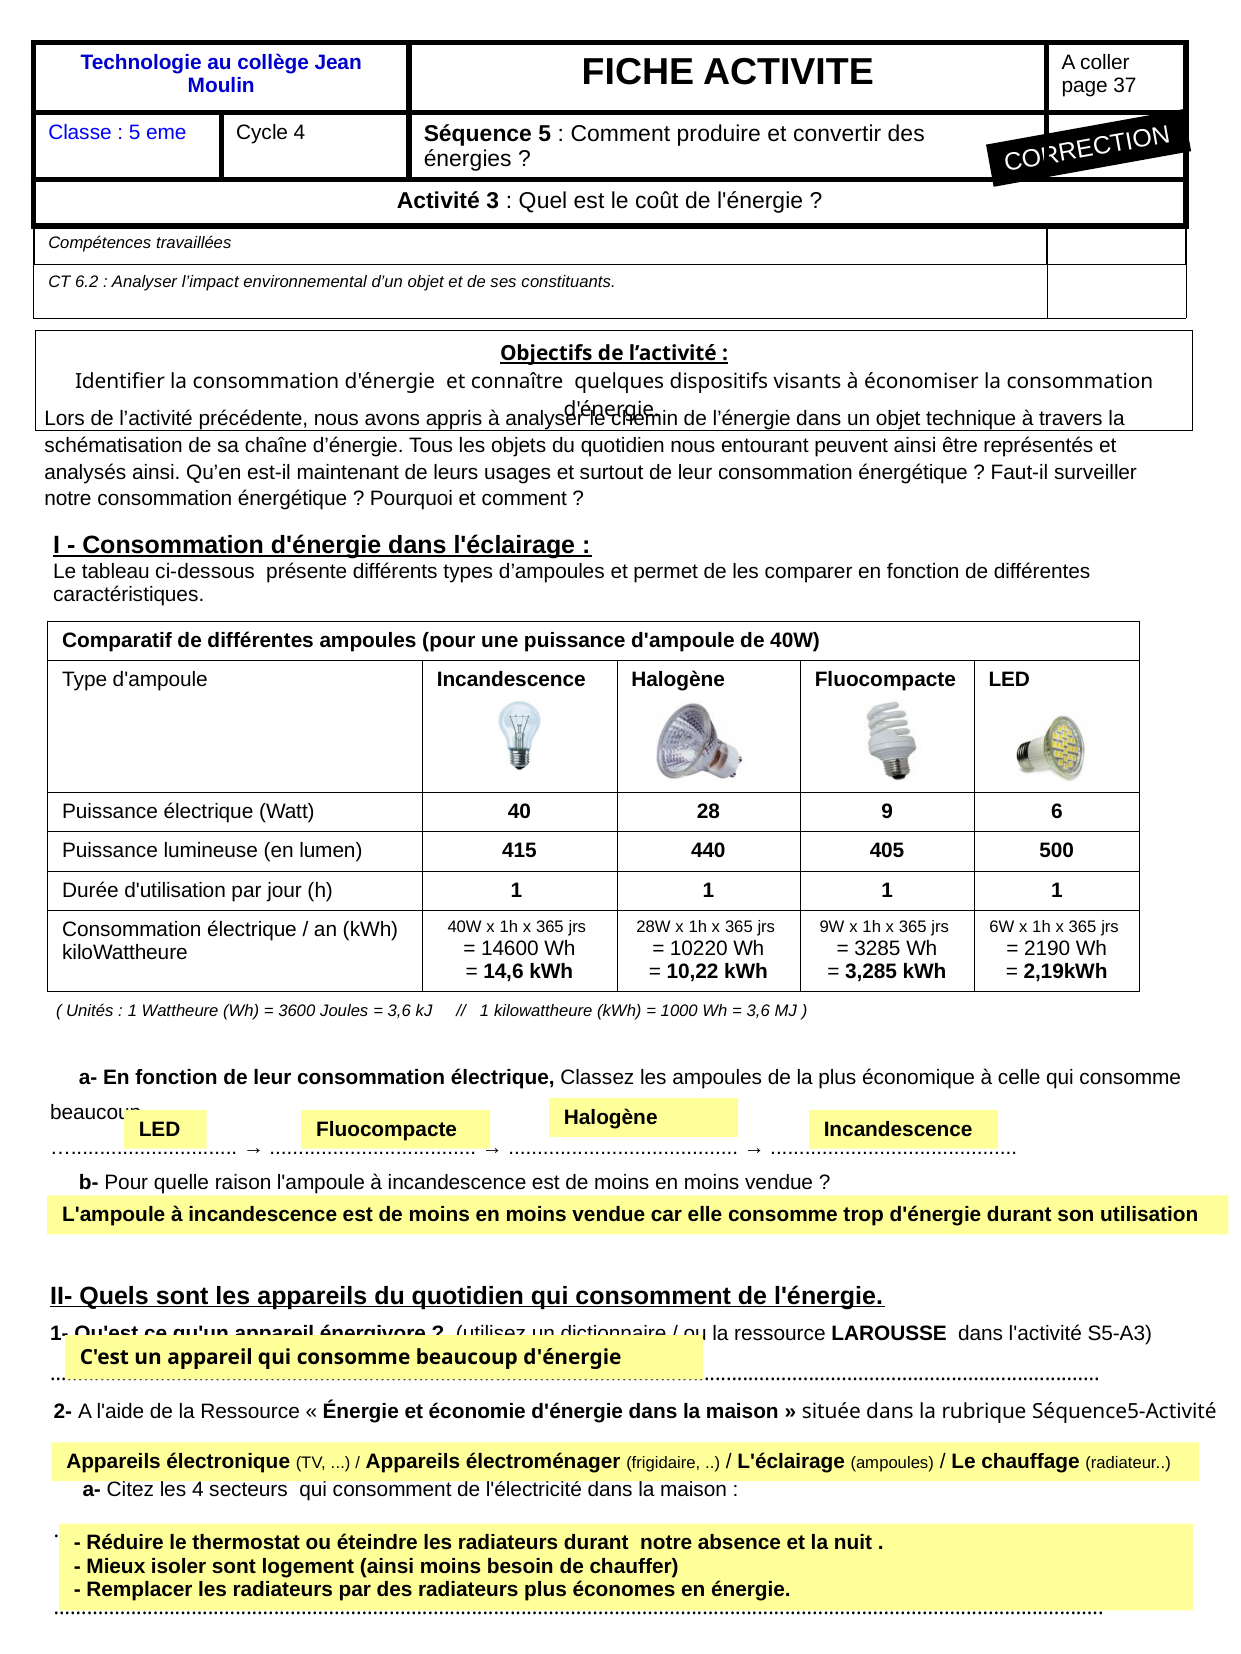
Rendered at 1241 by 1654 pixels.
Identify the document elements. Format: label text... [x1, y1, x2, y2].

table_cell LED [975, 661, 1139, 792]
table_cell 1 [618, 872, 800, 910]
text_box Objectifs de l’activité : Identifier la consommation d'énergie et connaître quelques dispositifs visants à économiser la consommation d'énergie. [35, 330, 1193, 393]
text_box a- En fonction de leur consommation électrique, Classez les ampoules de la plus économique à celle qui consomme beaucoup. …............................. → .................................... → ........................................ → ........................................... b- Pour quelle raison l'ampoule à incandescence est de moins en moins vendue ? …............................................................................................................................................................................................. [35, 1046, 1211, 1248]
table_cell Cycle 4 [224, 115, 406, 177]
picture [652, 699, 746, 782]
table_cell 9W x 1h x 365 jrs = 3285 Wh = 3,285 kWh [801, 911, 974, 991]
table_header A coller page 37 [1049, 45, 1183, 110]
picture [862, 699, 922, 782]
table_cell Puissance lumineuse (en lumen) [48, 832, 422, 871]
table_cell 28W x 1h x 365 jrs = 10220 Wh = 10,22 kWh [618, 911, 800, 991]
table_cell Fluocompacte [801, 661, 974, 792]
table_cell Compétences travaillées [35, 229, 1046, 264]
table_cell 40W x 1h x 365 jrs = 14600 Wh = 14,6 kWh [423, 911, 617, 991]
table_cell Consommation électrique / an (kWh) kiloWattheure [48, 911, 422, 991]
text_box II- Quels sont les appareils du quotidien qui consomment de l'énergie. 1- Qu'est ce qu'un appareil énergivore ? (utilisez un dictionnaire / ou la ressource LAROUSSE dans l'activité S5-A3) ……......................................................................................................................................................................................... [35, 1260, 1229, 1375]
table_cell 405 [801, 832, 974, 871]
table_cell [1049, 115, 1183, 177]
text_box I - Consommation d'énergie dans l'éclairage : Le tableau ci-dessous présente différents types d’ampoules et permet de les comparer en fonction de différentes caractéristiques. [38, 519, 1205, 609]
text_box 2- A l'aide de la Ressource « Énergie et économie d'énergie dans la maison » située dans la rubrique Séquence5-Activité 3. a- Citez les 4 secteurs qui consomment de l'électricité dans la maison : ……......................................................................................................................................................................................... b- Comment pouvons nous réduire la consommation d'énergie pour chauffer notre logement ? ……......................................................................................................................................................................................... ……......................................................................................................................................................................................... [44, 1379, 1241, 1583]
table_cell 6W x 1h x 365 jrs = 2190 Wh = 2,19kWh [975, 911, 1139, 991]
table_cell Durée d'utilisation par jour (h) [48, 872, 422, 910]
table_cell 40 [423, 793, 617, 831]
table_cell [1048, 229, 1185, 264]
text_box - Réduire le thermostat ou éteindre les radiateurs durant notre absence et la nuit . - Mieux isoler sont logement (ainsi moins besoin de chauffer) - Remplacer les radiateurs par des radiateurs plus économes en énergie. [59, 1523, 1193, 1611]
table_cell 1 [975, 872, 1139, 910]
table_cell Classe : 5 eme [36, 115, 219, 177]
table_cell Séquence 5 : Comment produire et convertir des énergies ? [412, 115, 1044, 177]
text_box L'ampoule à incandescence est de moins en moins vendue car elle consomme trop d'énergie durant son utilisation [47, 1195, 1229, 1235]
table_cell 500 [975, 832, 1139, 871]
table_cell Halogène [618, 661, 800, 792]
text_box Appareils électronique (TV, ...) / Appareils électroménager (frigidaire, ..) / L'éclairage (ampoules) / Le chauffage (radiateur..) [51, 1442, 1199, 1482]
text_box Fluocompacte [301, 1109, 491, 1149]
table_cell Activité 3 : Quel est le coût de l'énergie ? [36, 182, 1183, 223]
table_cell Puissance électrique (Watt) [48, 793, 422, 831]
text_box Lors de l’activité précédente, nous avons appris à analyser le chemin de l’énergie dans un objet technique à travers la schématisation de sa chaîne d’énergie. Tous les objets du quotidien nous entourant peuvent ainsi être représentés et analysés ainsi. Qu’en est-il maintenant de leurs usages et surtout de leur consommation énergétique ? Faut-il surveiller notre consommation énergétique ? Pourquoi et comment ? [35, 401, 1193, 509]
table_cell 415 [423, 832, 617, 871]
table_cell CT 6.2 : Analyser l’impact environnemental d’un objet et de ses constituants. [34, 265, 1047, 318]
text_box C'est un appareil qui consomme beaucoup d'énergie [64, 1335, 703, 1380]
table_header Technologie au collège Jean Moulin [36, 45, 406, 110]
text_box ( Unités : 1 Wattheure (Wh) = 3600 Joules = 3,6 kJ // 1 kilowattheure (kWh) = 1000 Wh = 3,6 MJ ) [41, 994, 869, 1029]
table_cell 9 [801, 793, 974, 831]
table_cell 1 [801, 872, 974, 910]
table_header FICHE ACTIVITE [412, 45, 1044, 110]
table_cell [1048, 265, 1186, 318]
table_header Comparatif de différentes ampoules (pour une puissance d'ampoule de 40W) [48, 622, 1139, 660]
picture [1015, 710, 1087, 782]
text_box LED [124, 1109, 207, 1149]
text_box Incandescence [809, 1109, 999, 1149]
picture [496, 699, 544, 771]
table_cell Incandescence [423, 661, 617, 792]
text_box Halogène [549, 1098, 739, 1137]
table_cell 6 [975, 793, 1139, 831]
table_cell Type d'ampoule [48, 661, 422, 792]
table_cell 1 [423, 872, 617, 910]
table_cell 440 [618, 832, 800, 871]
table_cell 28 [618, 793, 800, 831]
